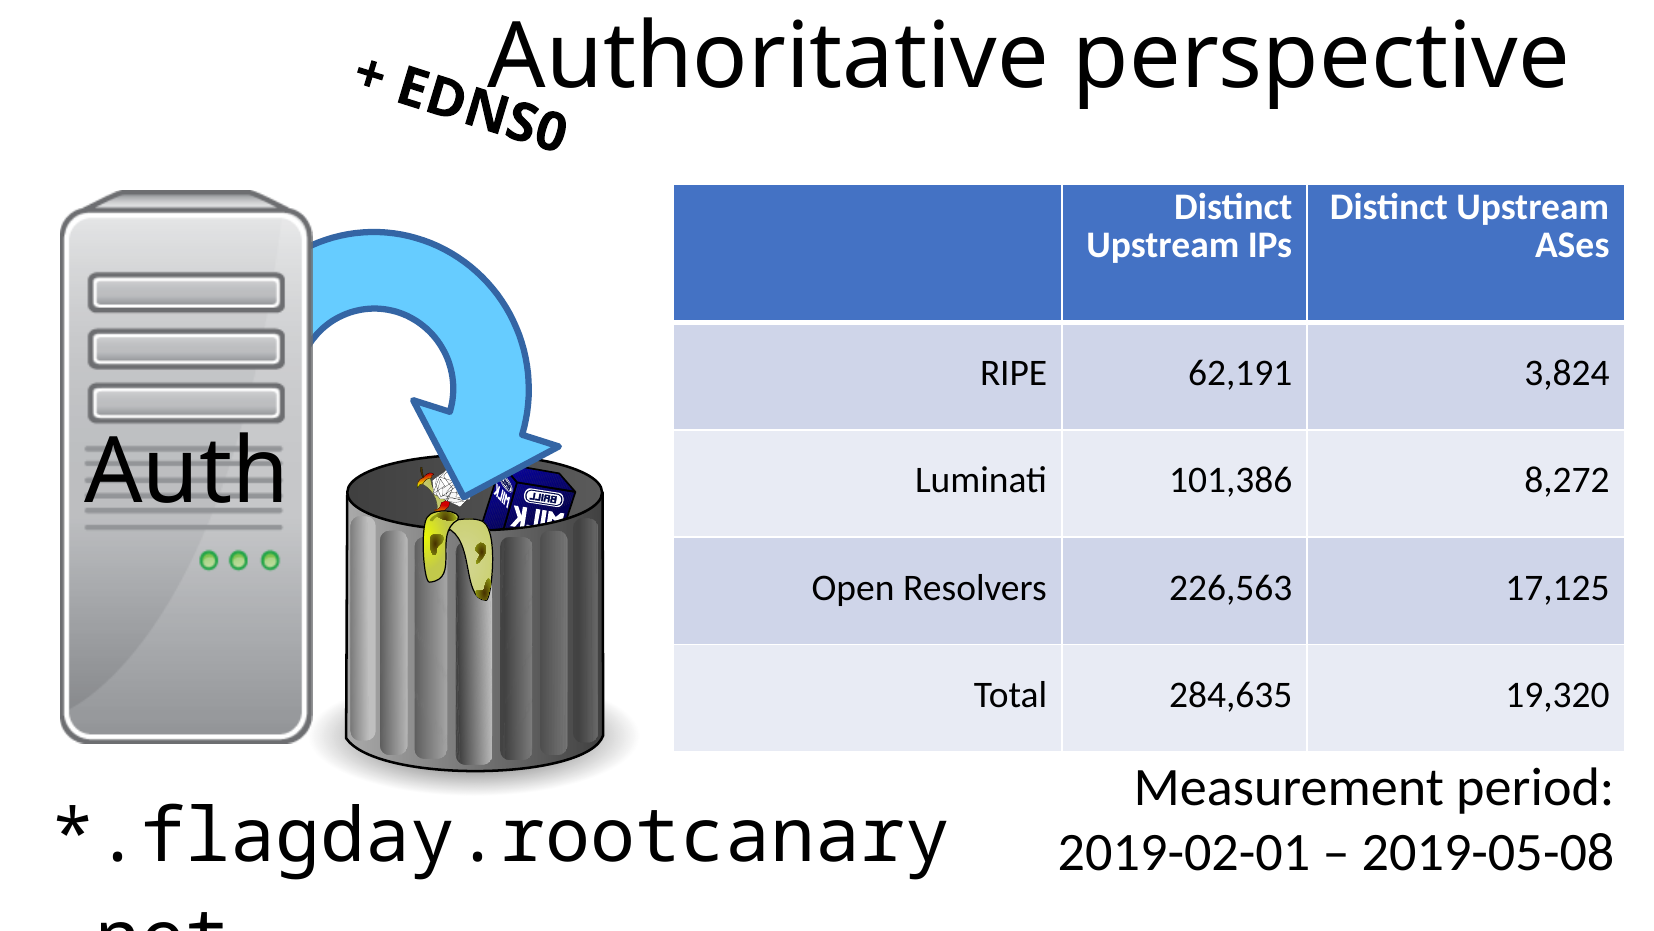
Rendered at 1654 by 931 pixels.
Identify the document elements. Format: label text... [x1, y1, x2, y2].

table_header Distinct Upstream IPs [1063, 207, 1306, 320]
text_box + EDNS0 [313, 231, 559, 498]
table_cell RIPE [674, 325, 1061, 429]
table_cell 284,635 [1063, 645, 1306, 744]
table_cell 19,320 [1308, 645, 1624, 744]
table_cell 226,563 [1063, 538, 1306, 644]
table_cell Open Resolvers [674, 538, 1061, 644]
table_header [674, 207, 1061, 320]
title Authoritative perspective [82, 23, 1571, 207]
picture [60, 190, 646, 773]
table_cell Total [674, 645, 1061, 751]
table_header Distinct Upstream ASes [1308, 185, 1624, 320]
table_cell 3,824 [1308, 325, 1624, 429]
table_cell Luminati [674, 431, 1061, 536]
table_cell 101,386 [1063, 431, 1306, 536]
table_cell 62,191 [1063, 325, 1306, 429]
table_cell 8,272 [1308, 431, 1624, 536]
text_box Measurement period: 2019-02-01 – 2019-05-08 [980, 744, 1630, 889]
text_box *.flagday.rootcanary.net [35, 773, 981, 931]
table_cell 17,125 [1308, 538, 1624, 644]
